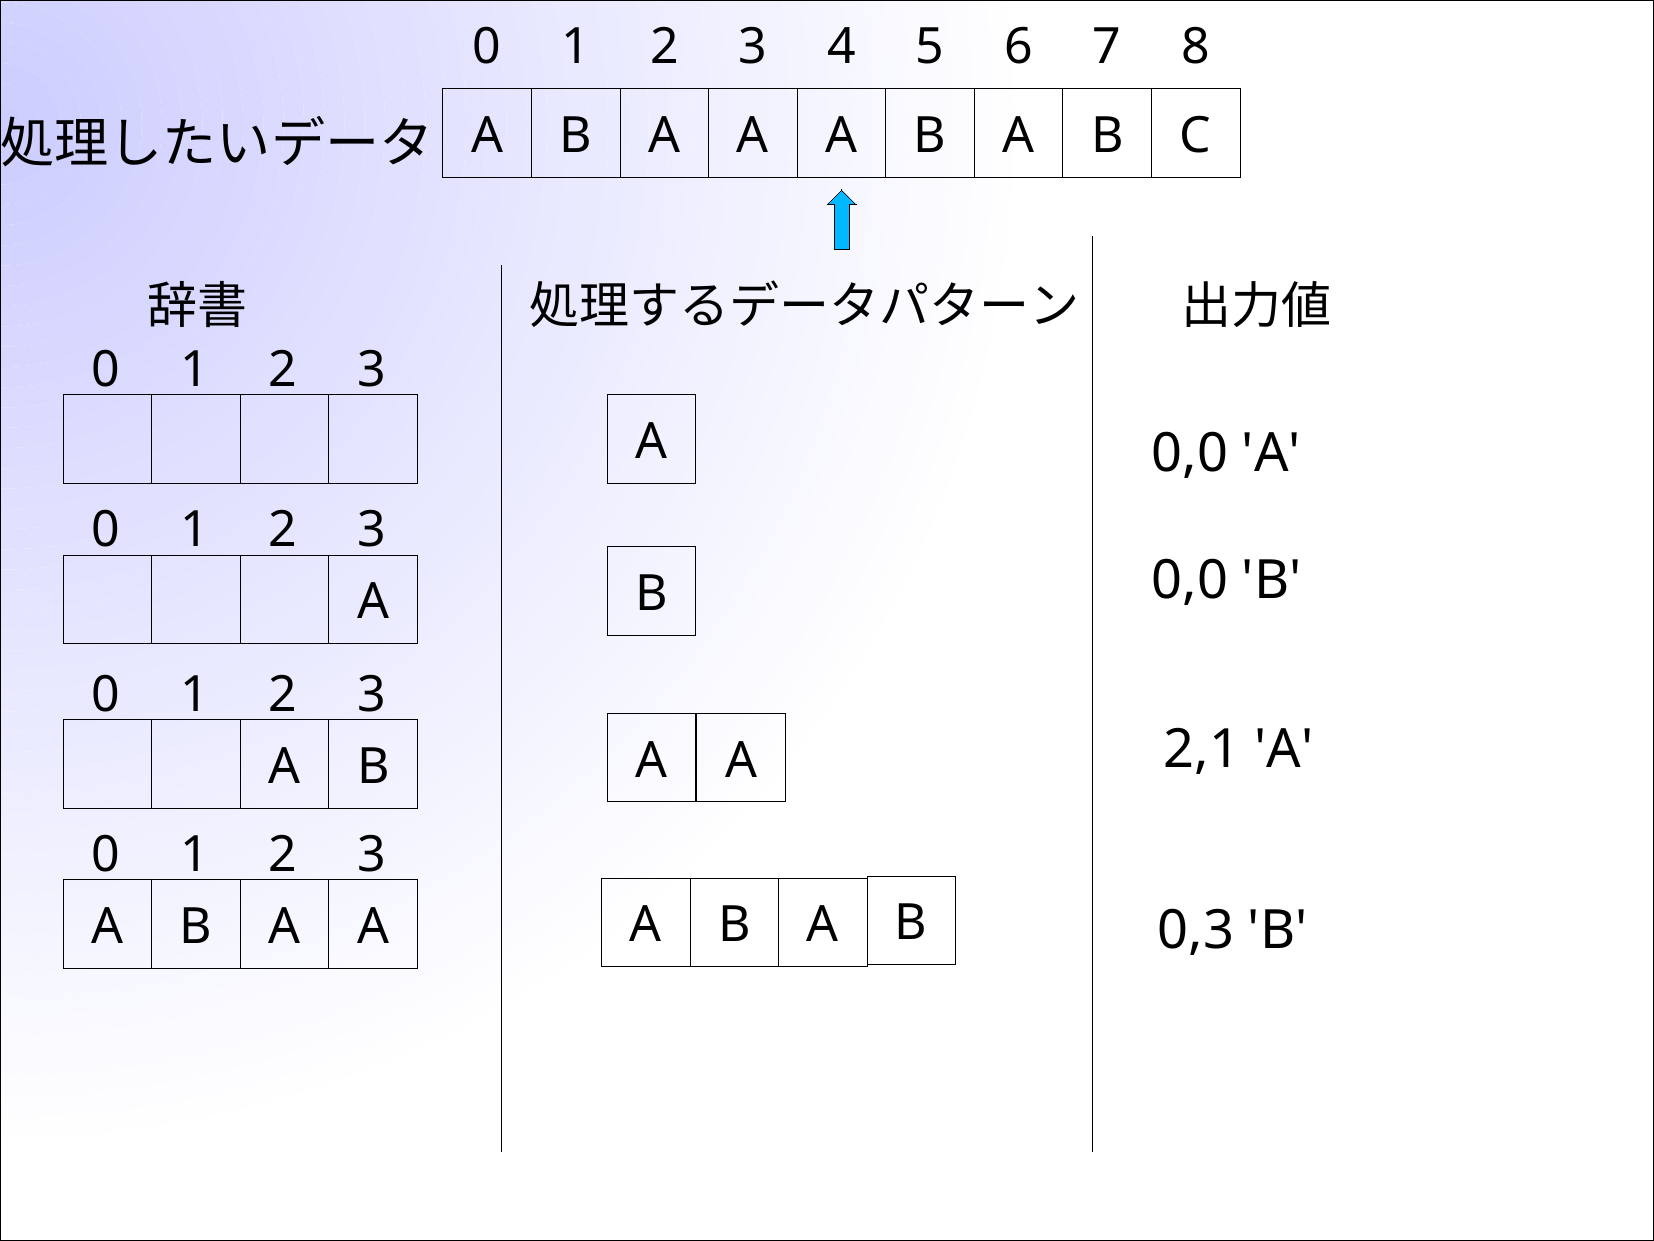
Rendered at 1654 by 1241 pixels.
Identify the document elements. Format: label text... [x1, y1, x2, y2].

text_box 0 [61, 808, 150, 897]
text_box A [241, 737, 328, 808]
text_box 2 [621, 0, 708, 89]
text_box A [328, 879, 418, 969]
text_box A [975, 89, 1062, 178]
text_box 5 [885, 0, 975, 89]
text_box B [867, 876, 956, 965]
text_box 辞書 [147, 265, 325, 316]
text_box A [607, 713, 696, 802]
text_box 7 [1062, 0, 1151, 89]
text_box A [696, 713, 786, 802]
text_box A [442, 89, 531, 178]
text_box 3 [708, 0, 797, 89]
text_box A [607, 394, 696, 484]
text_box 0,0 'B' [1151, 540, 1595, 595]
text_box C [1151, 89, 1241, 178]
text_box 2 [239, 483, 327, 572]
text_box A [328, 555, 418, 644]
text_box 0,3 'B' [1157, 890, 1601, 945]
text_box [827, 189, 857, 250]
text_box 1 [531, 0, 621, 89]
text_box 出力値 [1181, 265, 1654, 316]
text_box 6 [975, 0, 1062, 89]
text_box 0 [61, 647, 150, 737]
text_box 3 [327, 808, 416, 897]
text_box 処理するデータパターン [529, 265, 1092, 316]
text_box 1 [150, 808, 239, 897]
text_box 3 [327, 483, 416, 572]
text_box 2,1 'A' [1164, 709, 1607, 764]
text_box B [151, 897, 241, 969]
text_box 1 [150, 322, 239, 412]
text_box 3 [327, 322, 416, 412]
text_box 0 [61, 322, 150, 412]
text_box 2 [239, 647, 327, 737]
text_box A [241, 897, 328, 969]
text_box B [328, 719, 418, 809]
text_box A [621, 89, 708, 178]
text_box 3 [327, 647, 416, 737]
text_box A [708, 89, 797, 178]
text_box 1 [150, 483, 239, 572]
text_box 2 [239, 322, 327, 412]
text_box B [531, 89, 621, 178]
text_box 4 [797, 0, 885, 89]
text_box B [885, 89, 975, 178]
text_box 8 [1151, 0, 1241, 89]
text_box 0,0 'A' [1151, 413, 1595, 468]
text_box A [63, 897, 151, 969]
text_box B [690, 878, 779, 967]
text_box 2 [239, 808, 327, 897]
text_box 0 [61, 483, 150, 572]
text_box A [779, 878, 868, 967]
text_box B [607, 546, 696, 636]
text_box 処理したいデータ [0, 99, 442, 154]
text_box B [1062, 89, 1151, 178]
text_box A [797, 89, 885, 178]
text_box 0 [442, 0, 531, 89]
text_box 1 [150, 647, 239, 737]
text_box A [601, 878, 690, 967]
